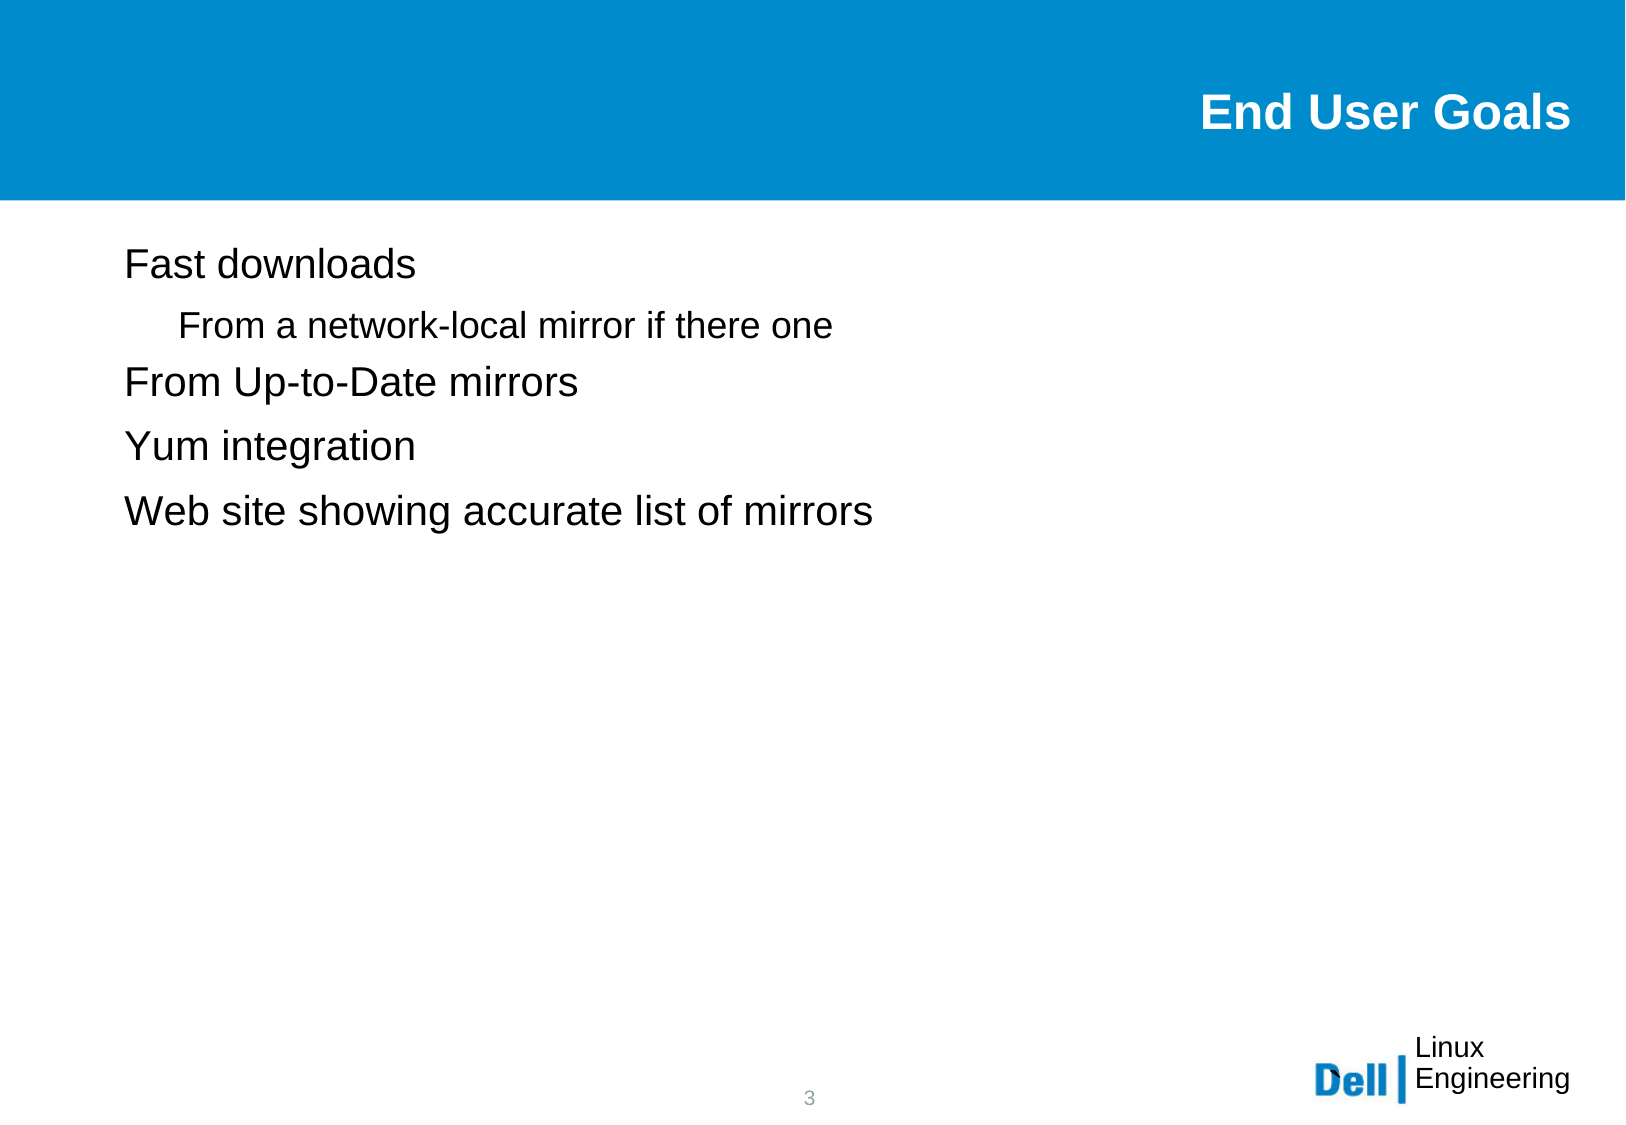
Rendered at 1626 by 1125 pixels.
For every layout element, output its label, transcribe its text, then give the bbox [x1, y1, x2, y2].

title End User Goals [121, 44, 1573, 180]
picture [1312, 1053, 1409, 1107]
list Fast downloads From a network-local mirror if there one From Up-to-Date mirrors Yum integration Web site showing accurate list of mirrors [121, 240, 1572, 983]
